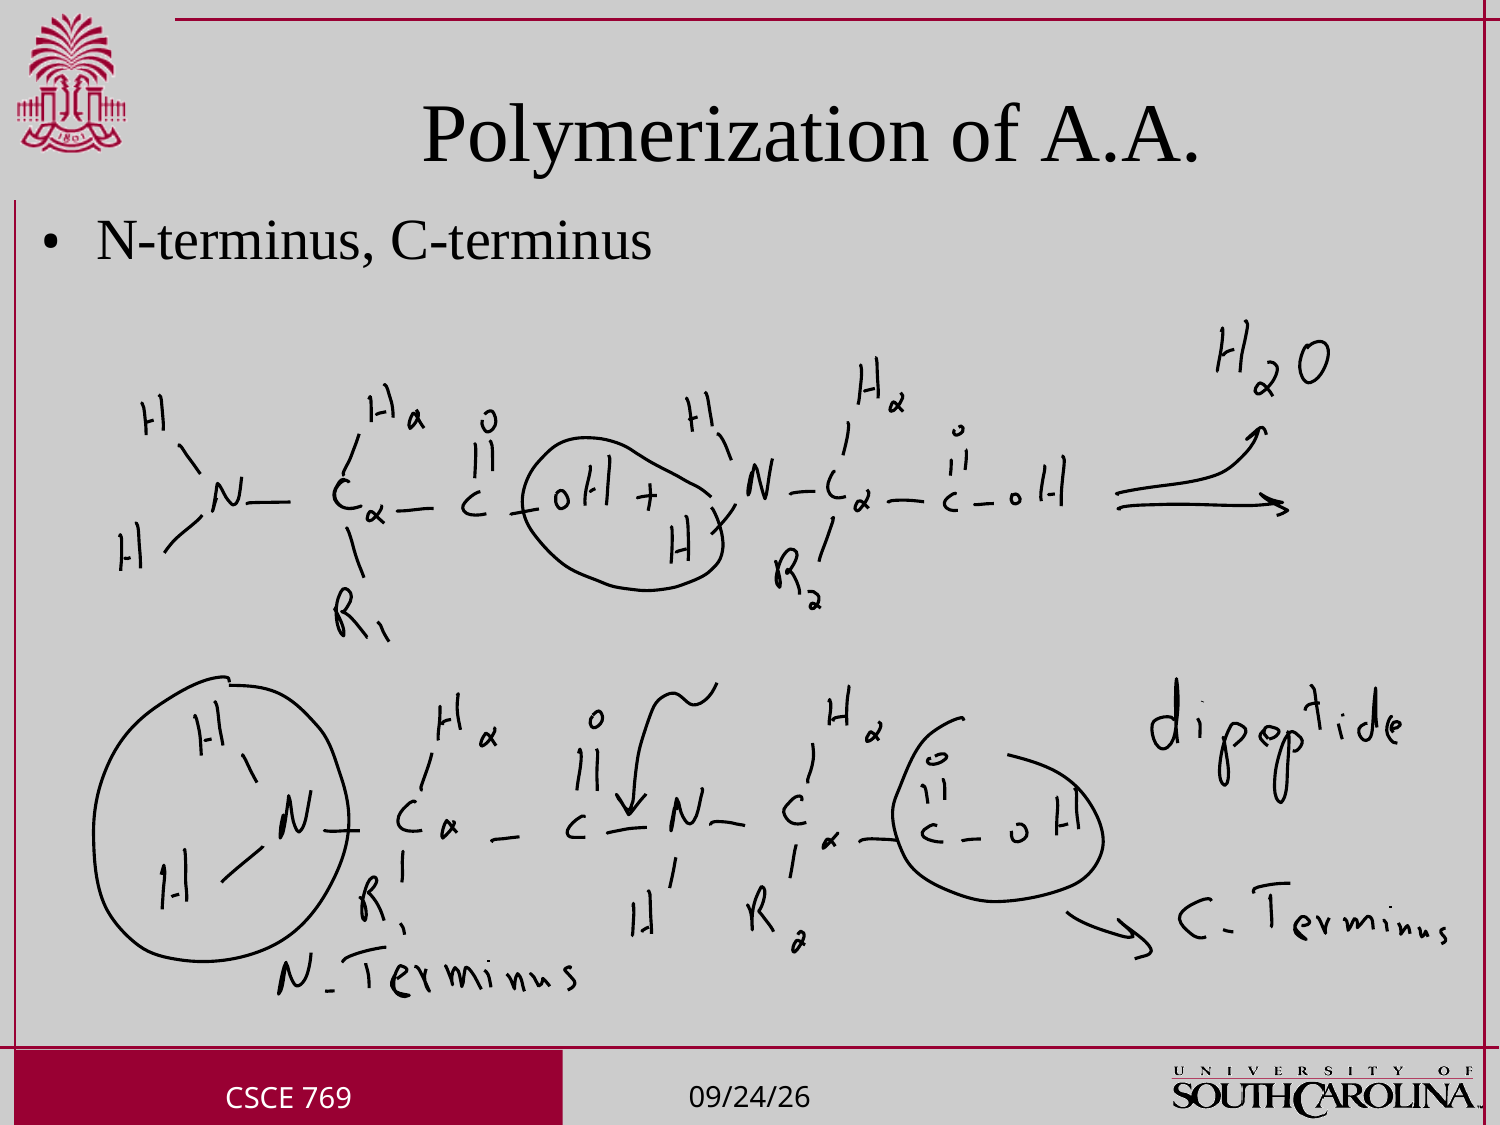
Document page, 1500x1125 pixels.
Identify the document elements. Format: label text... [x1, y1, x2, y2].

picture [1162, 1049, 1483, 1125]
picture [12, 12, 131, 155]
title Polymerization of A.A. [174, 9, 1450, 188]
list N-terminus, C-terminus [24, 200, 1476, 1028]
